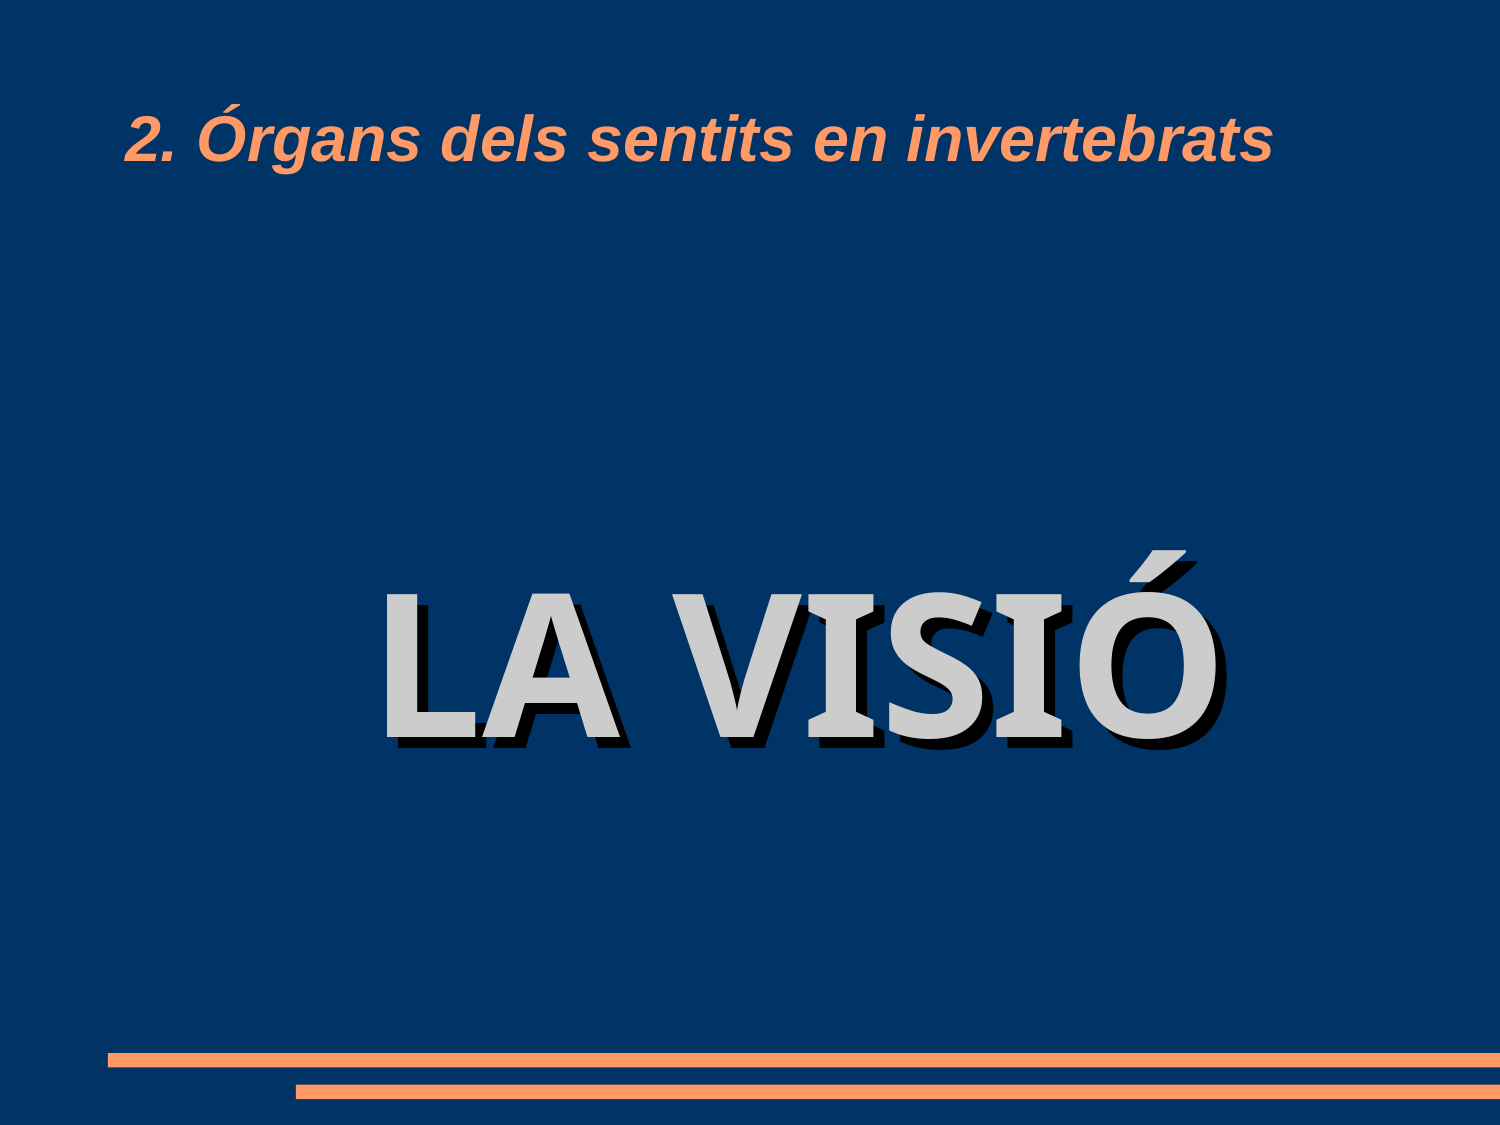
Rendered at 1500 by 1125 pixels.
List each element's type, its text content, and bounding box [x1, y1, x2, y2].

title 2. Órgans dels sentits en invertebrats [110, 41, 1392, 230]
subtitle LA VISIÓ [110, 292, 1416, 1027]
